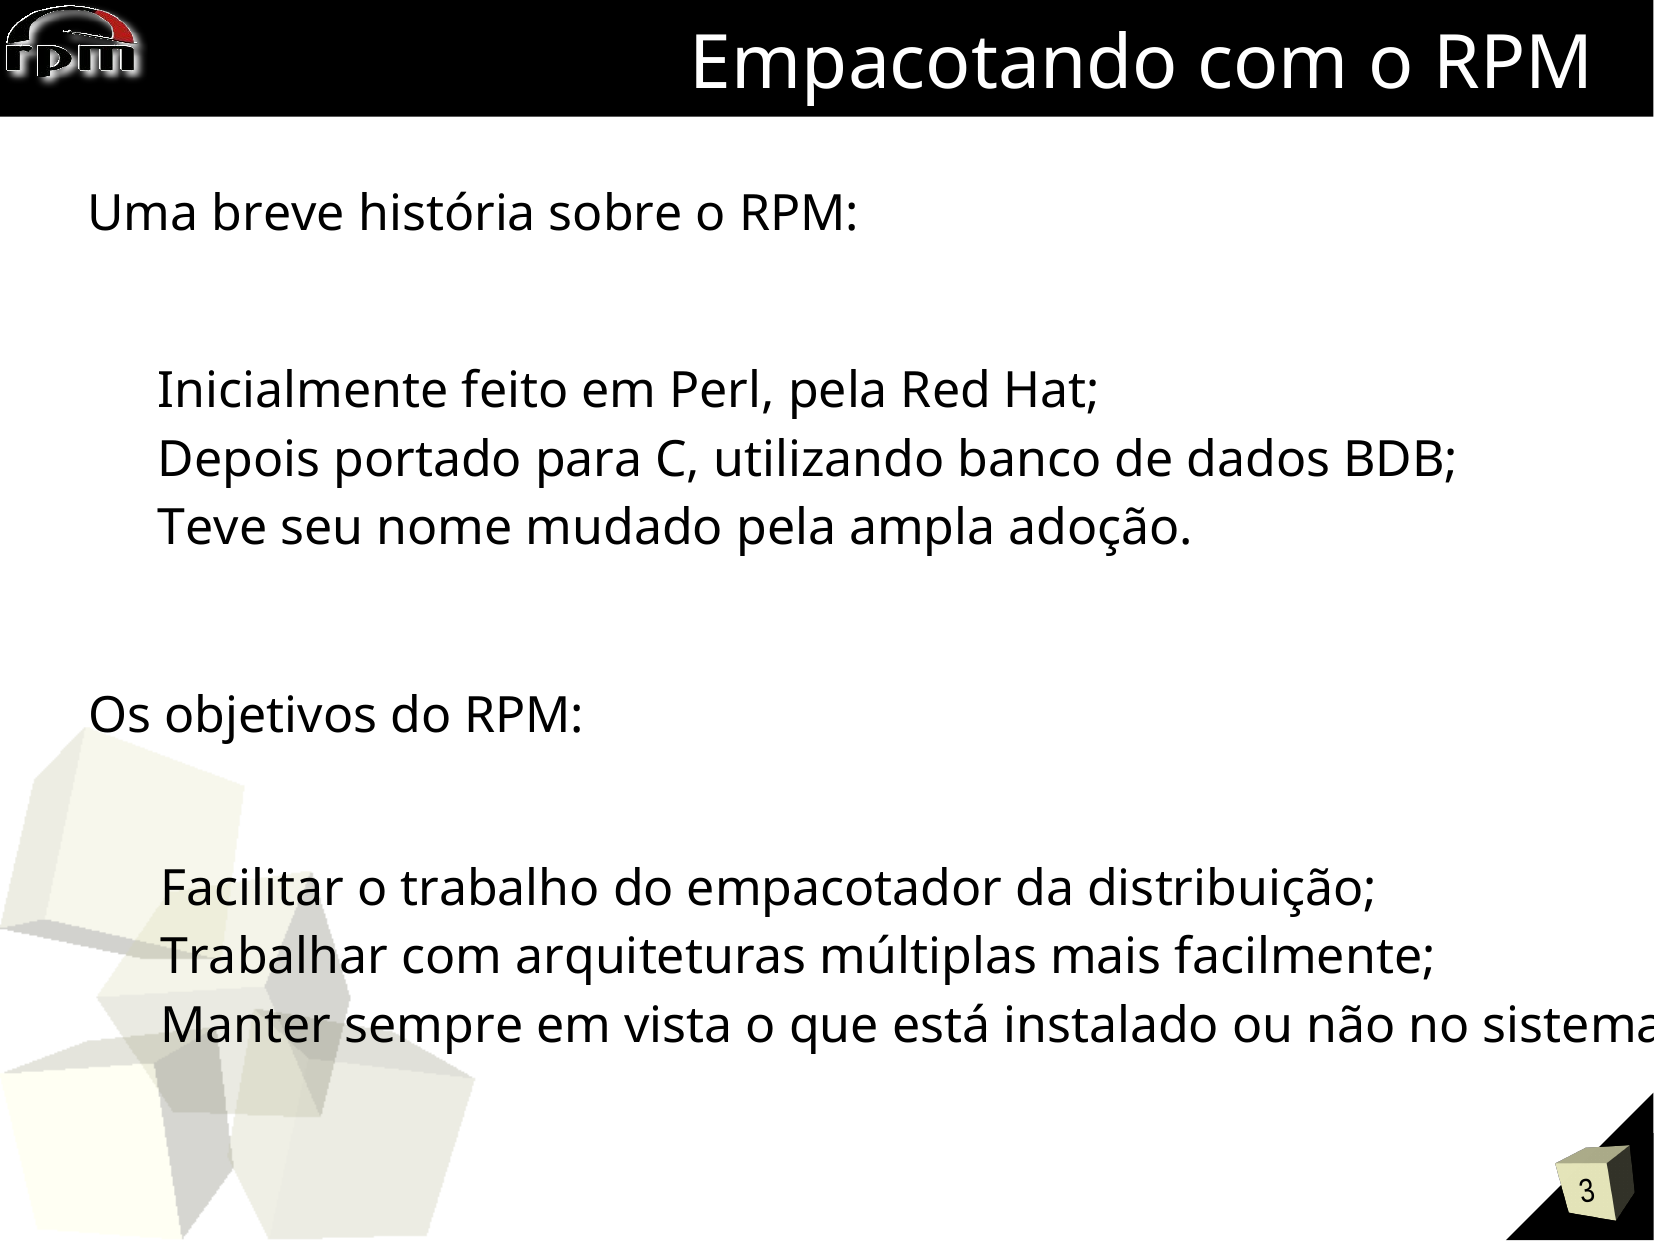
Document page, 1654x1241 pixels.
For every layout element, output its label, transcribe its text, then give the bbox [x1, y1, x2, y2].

text_box Inicialmente feito em Perl, pela Red Hat; Depois portado para C, utilizando banco de dados BDB; Teve seu nome mudado pela ampla adoção. [144, 354, 1418, 536]
text_box Facilitar o trabalho do empacotador da distribuição; Trabalhar com arquiteturas múltiplas mais facilmente; Manter sempre em vista o que está instalado ou não no sistema. [147, 851, 1614, 1034]
picture [0, 0, 118, 89]
title Empacotando com o RPM [118, 0, 1595, 119]
text_box Os objetivos do RPM: [88, 679, 573, 740]
picture [212, 1034, 224, 1039]
text_box Uma breve história sobre o RPM: [87, 177, 827, 238]
picture [0, 726, 477, 1241]
picture [452, 1034, 465, 1039]
